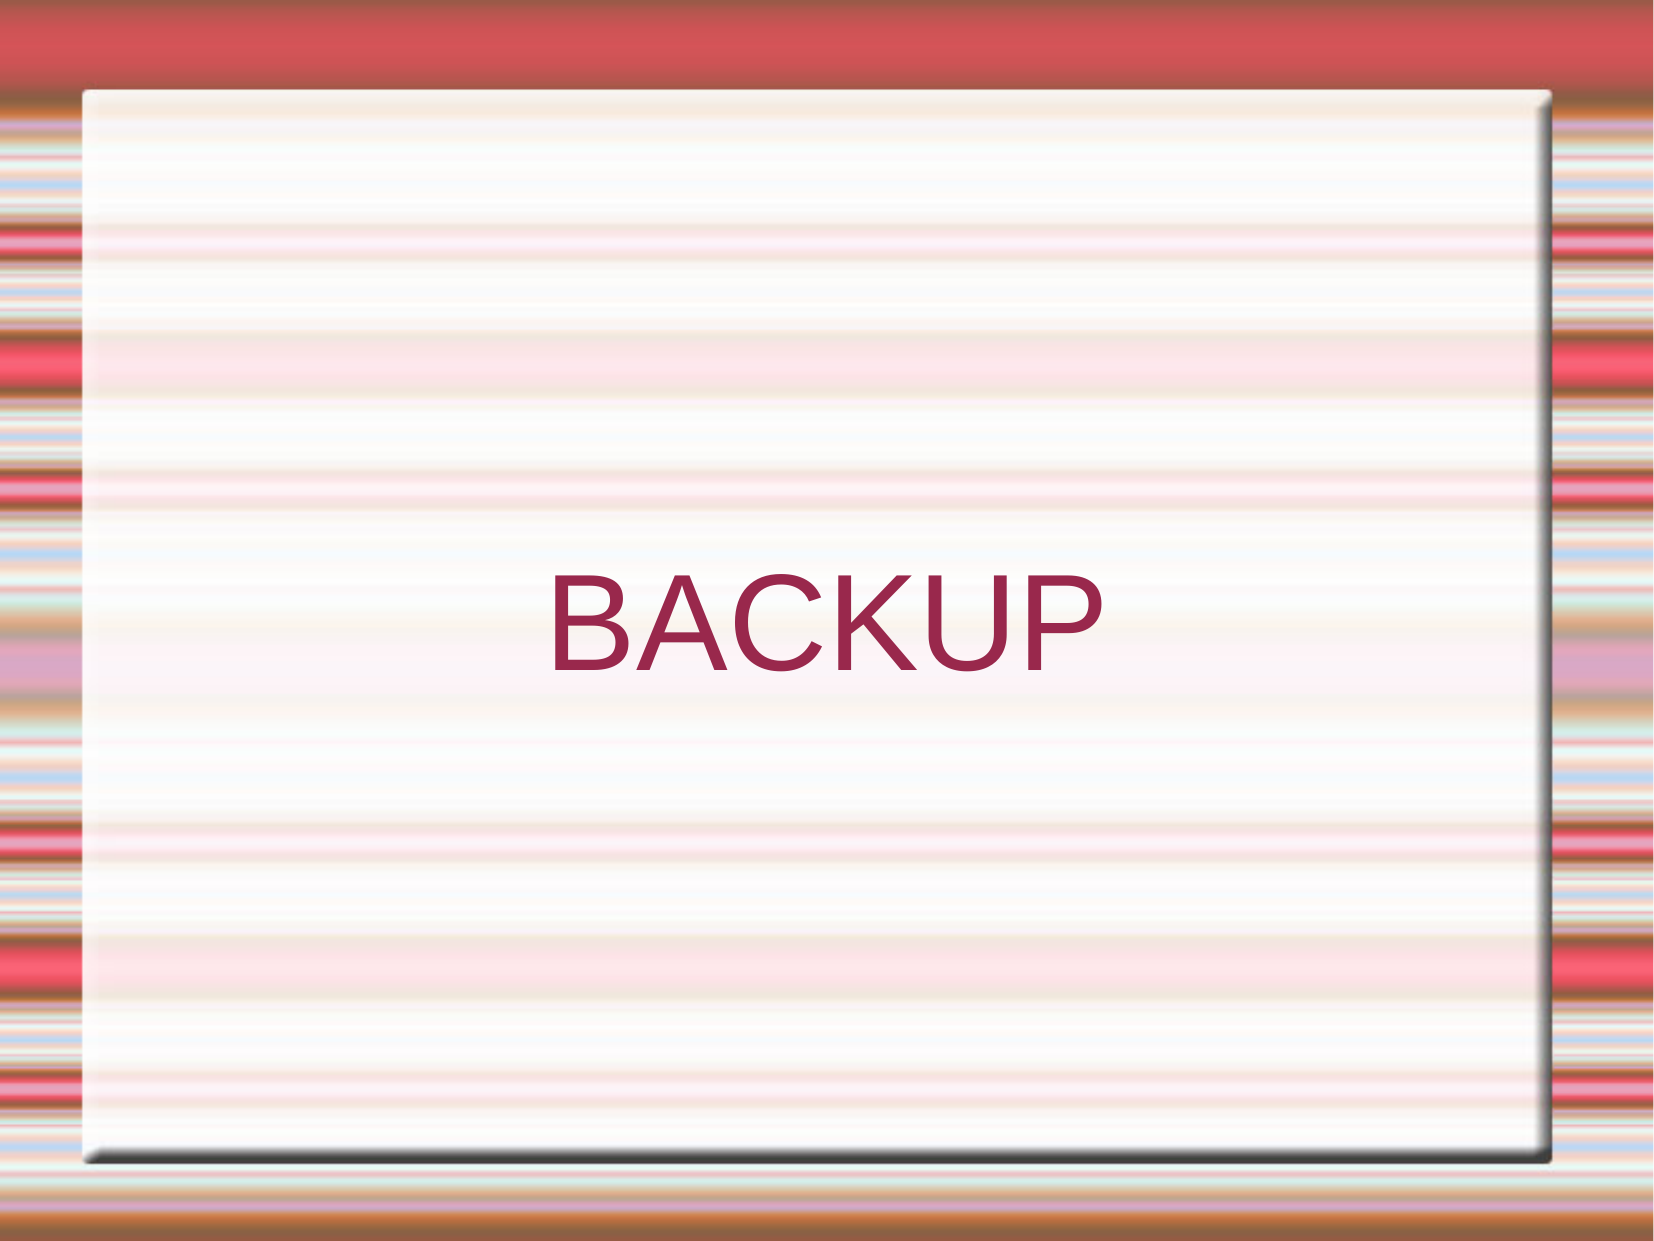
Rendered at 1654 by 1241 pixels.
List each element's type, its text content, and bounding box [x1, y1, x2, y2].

subtitle BACKUP [121, 114, 1534, 1132]
picture [0, 0, 1654, 1241]
